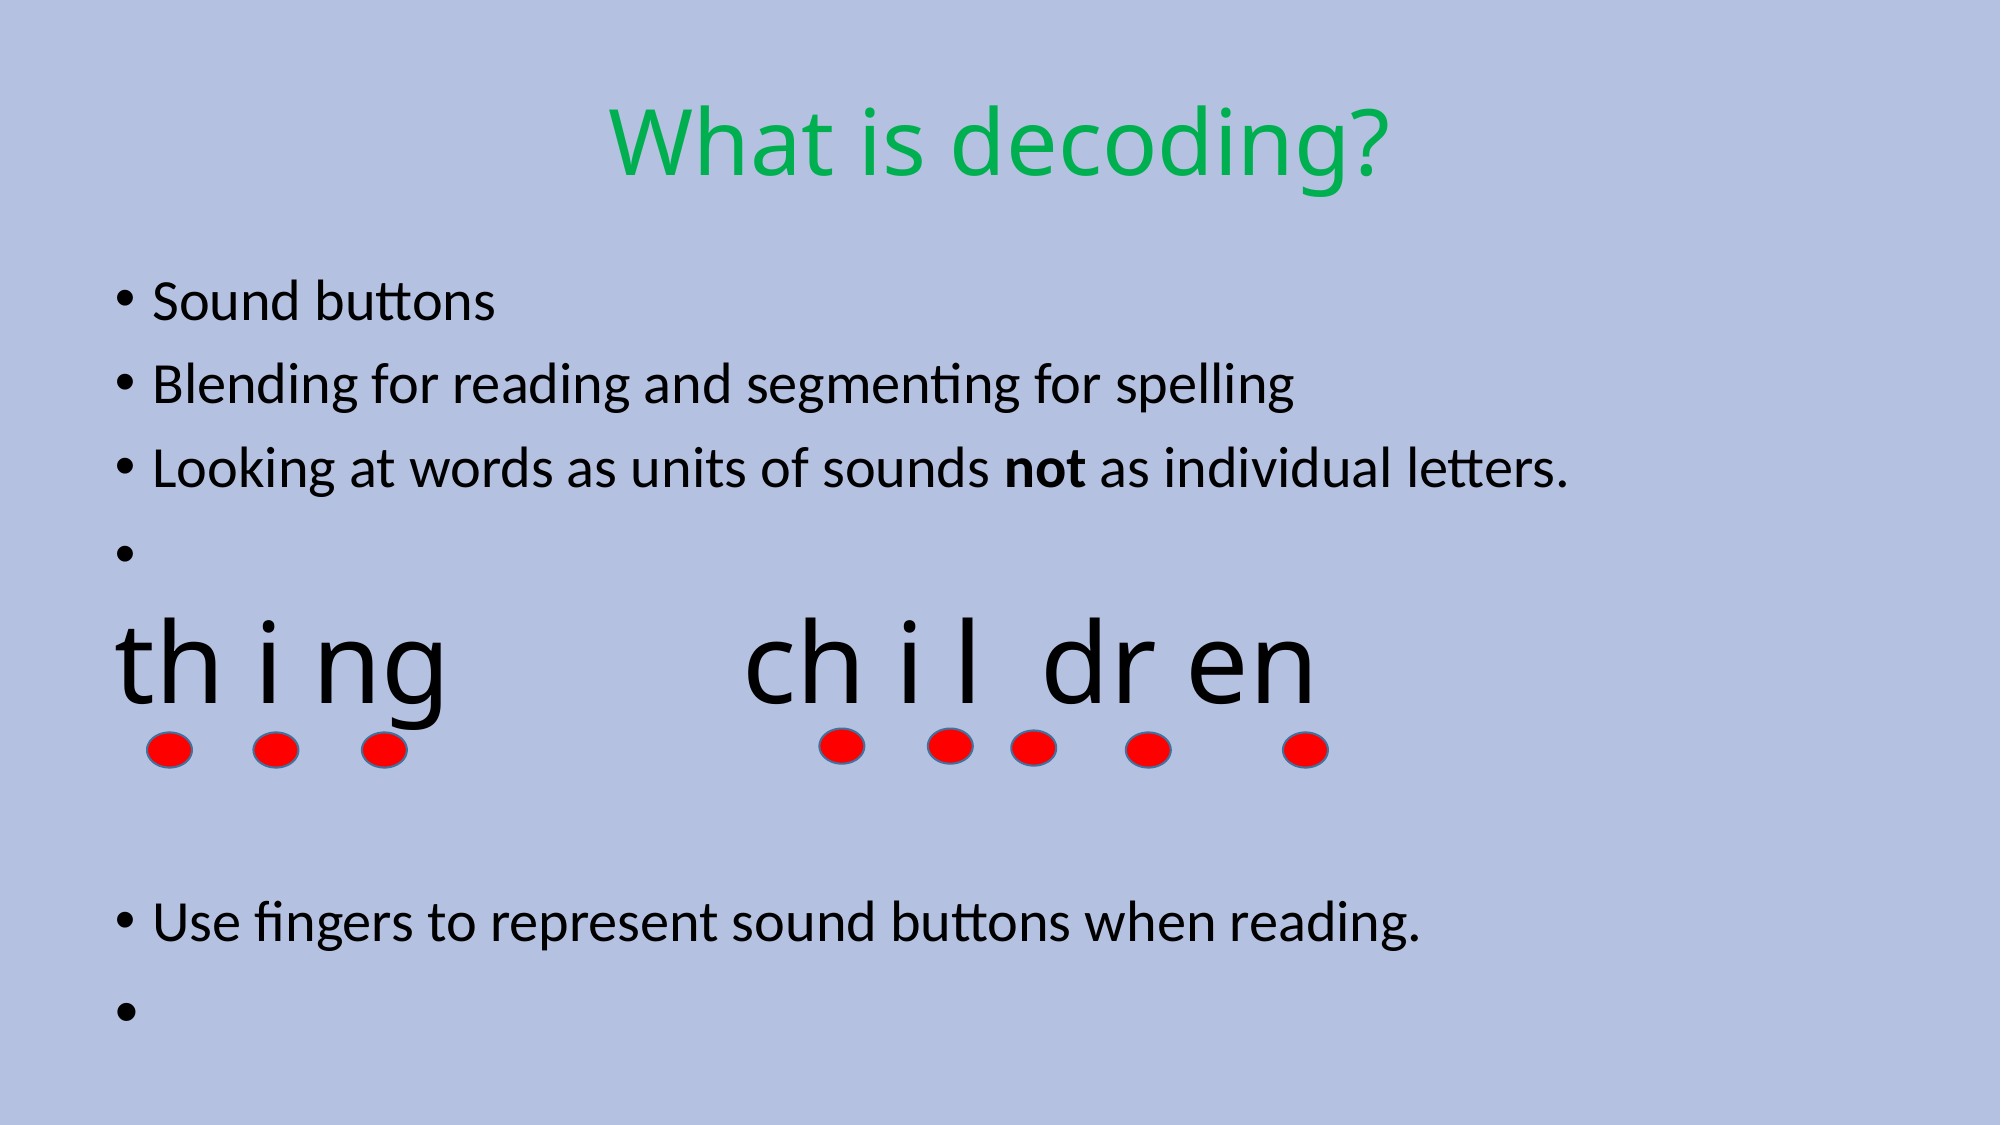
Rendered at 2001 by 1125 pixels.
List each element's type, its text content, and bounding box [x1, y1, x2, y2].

title What is decoding? [99, 45, 1900, 233]
text_box [1283, 732, 1328, 768]
text_box [927, 728, 973, 764]
text_box [1125, 732, 1171, 768]
text_box [361, 732, 407, 768]
text_box [1011, 730, 1057, 766]
text_box [147, 732, 192, 768]
list Sound buttons Blending for reading and segmenting for spelling Looking at words as units of sounds not as individual letters. th i ng ch i l dr en Use fingers to represent sound buttons when reading. [99, 262, 1900, 1005]
text_box [819, 728, 865, 764]
text_box [253, 732, 299, 768]
